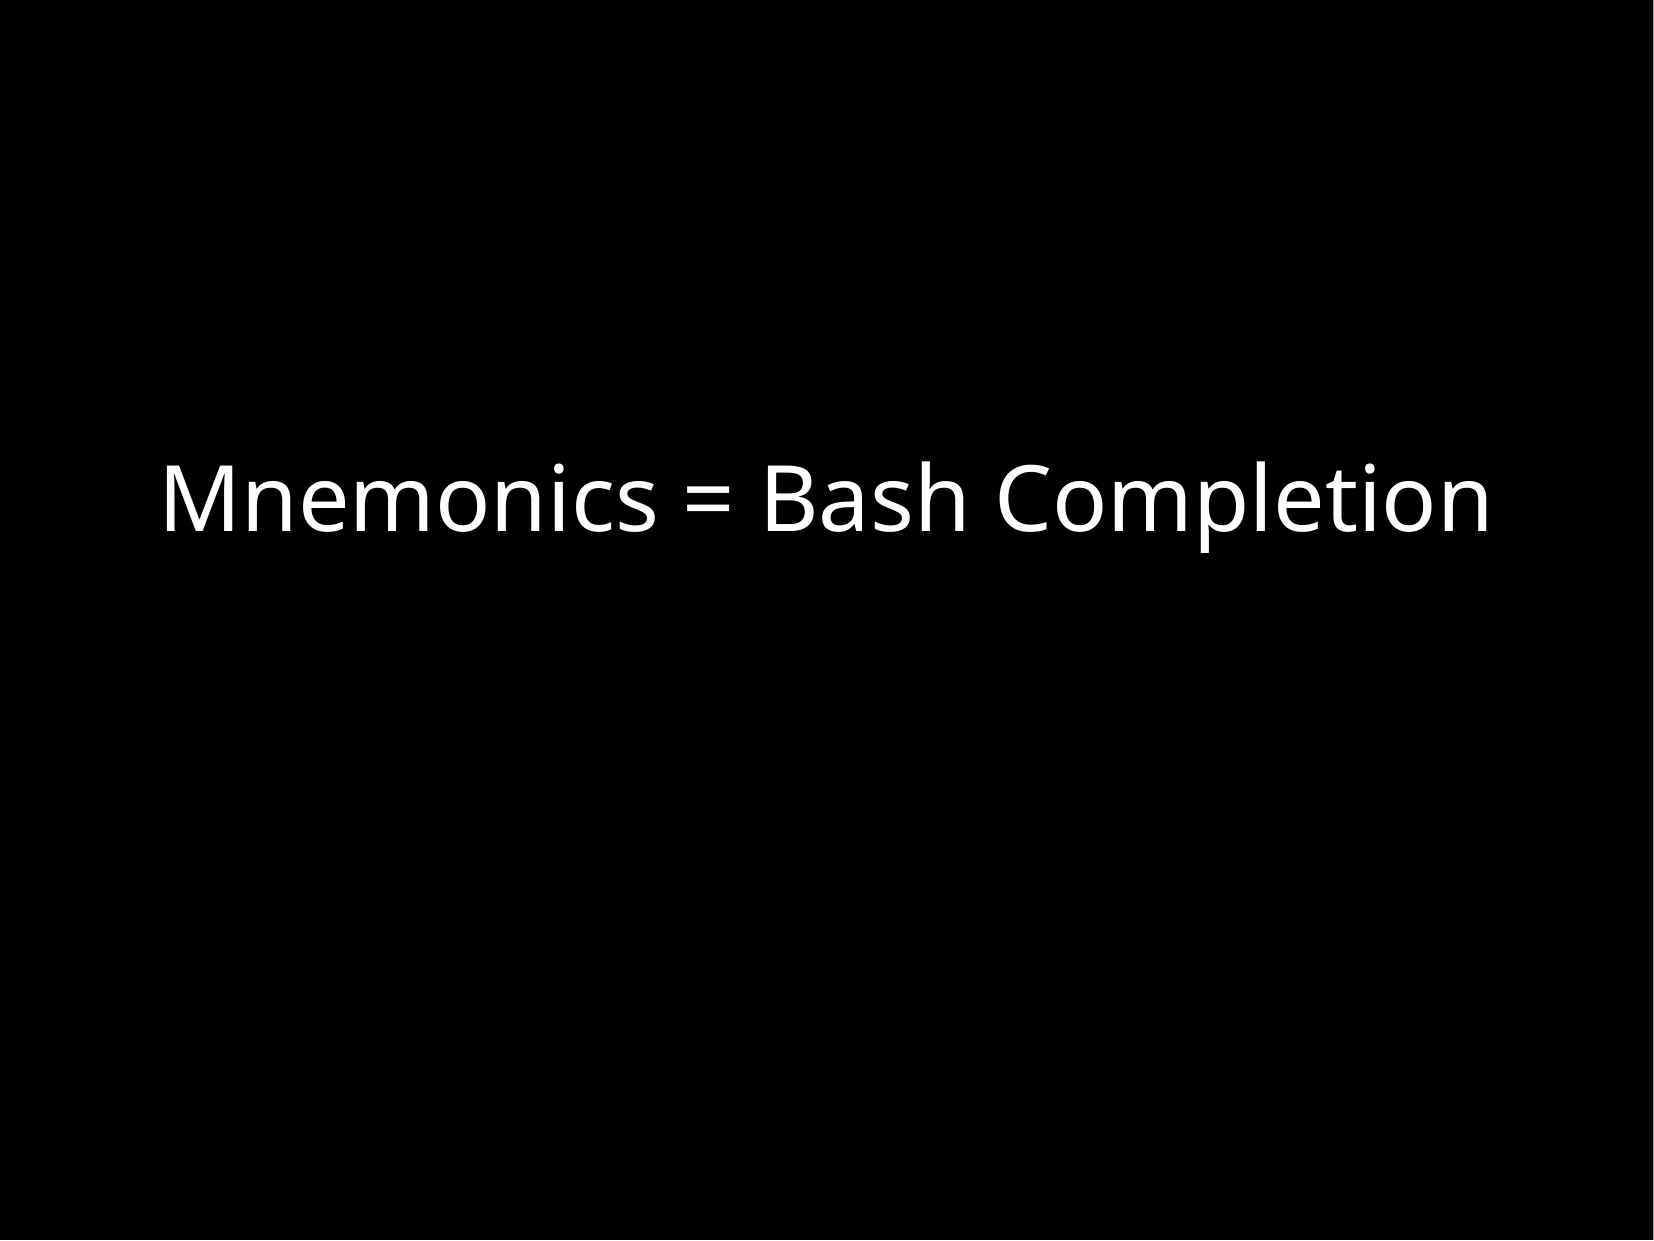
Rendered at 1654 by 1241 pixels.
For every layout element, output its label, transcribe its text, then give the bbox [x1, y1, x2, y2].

title Mnemonics = Bash Completion [82, 399, 1571, 592]
